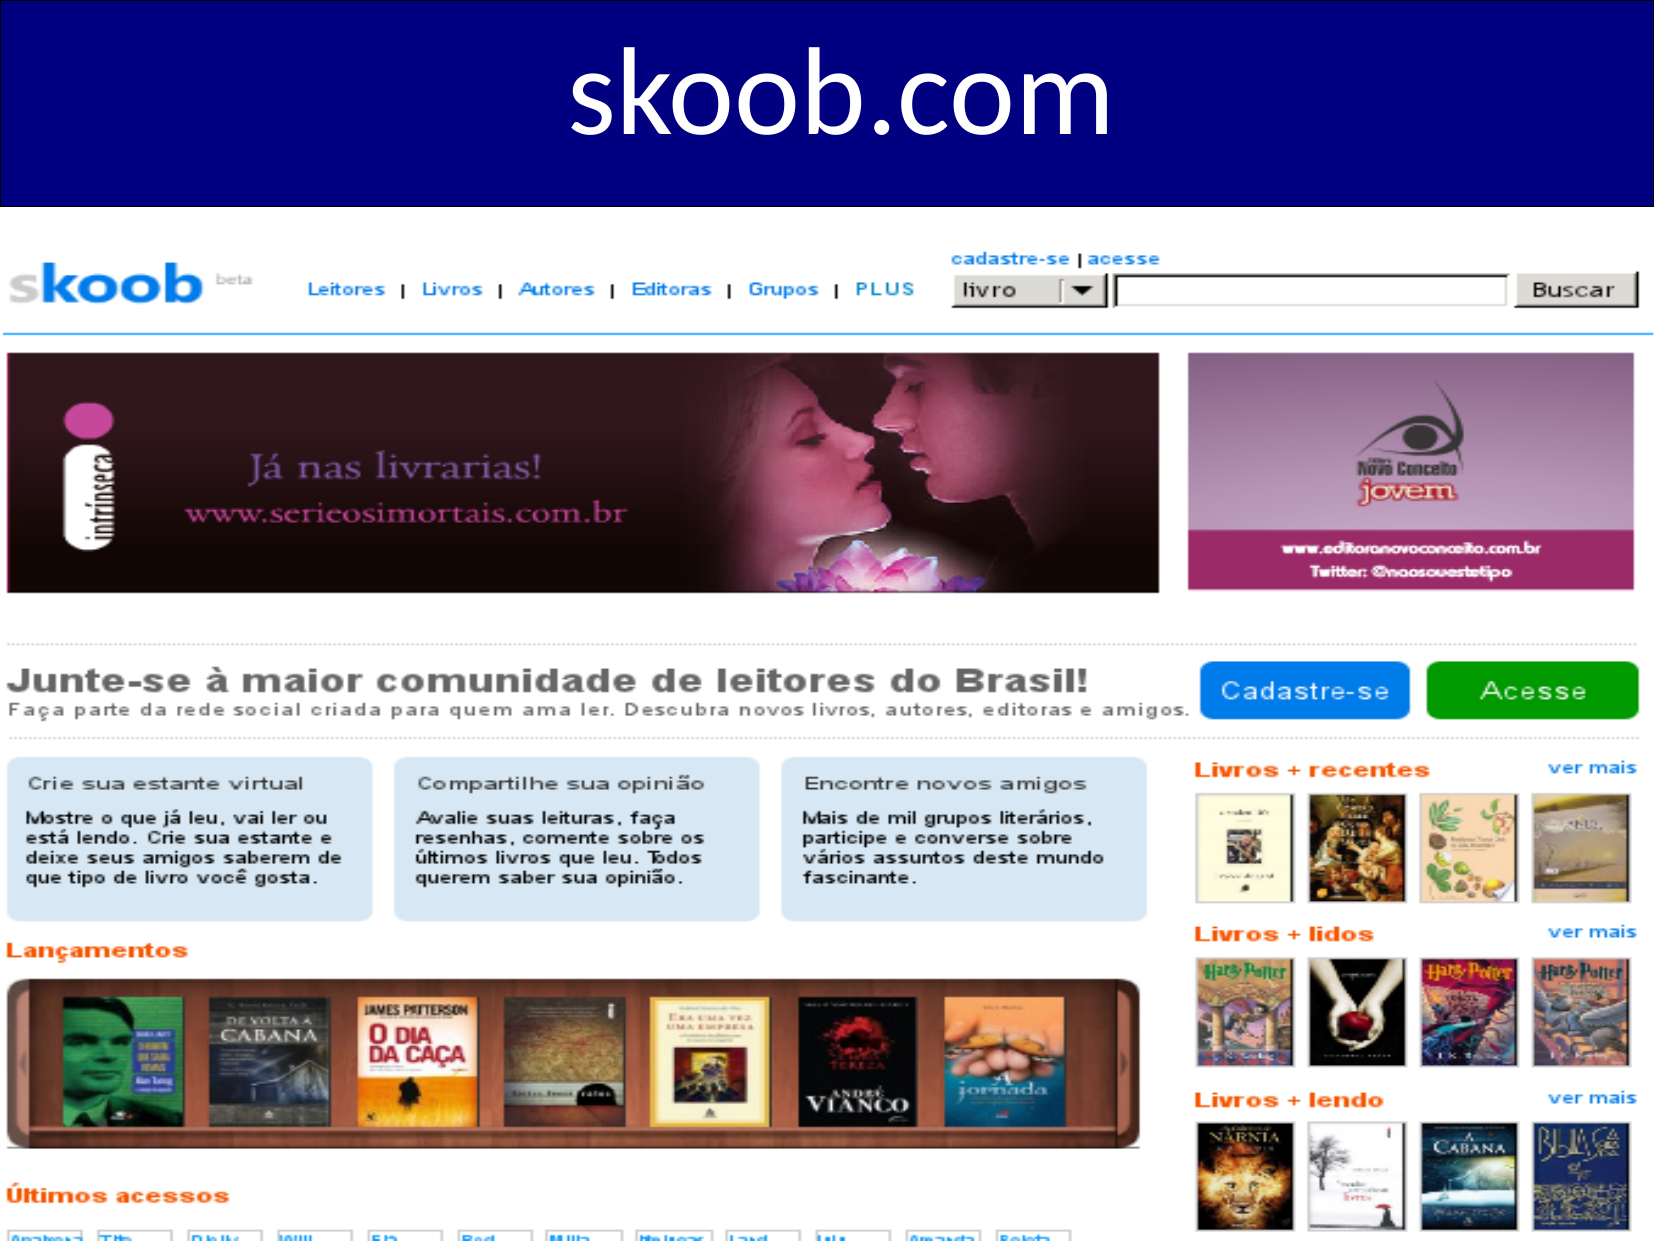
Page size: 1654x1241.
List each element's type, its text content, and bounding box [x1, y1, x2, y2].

title skoob.com [0, 0, 1654, 207]
picture [3, 236, 1654, 1241]
